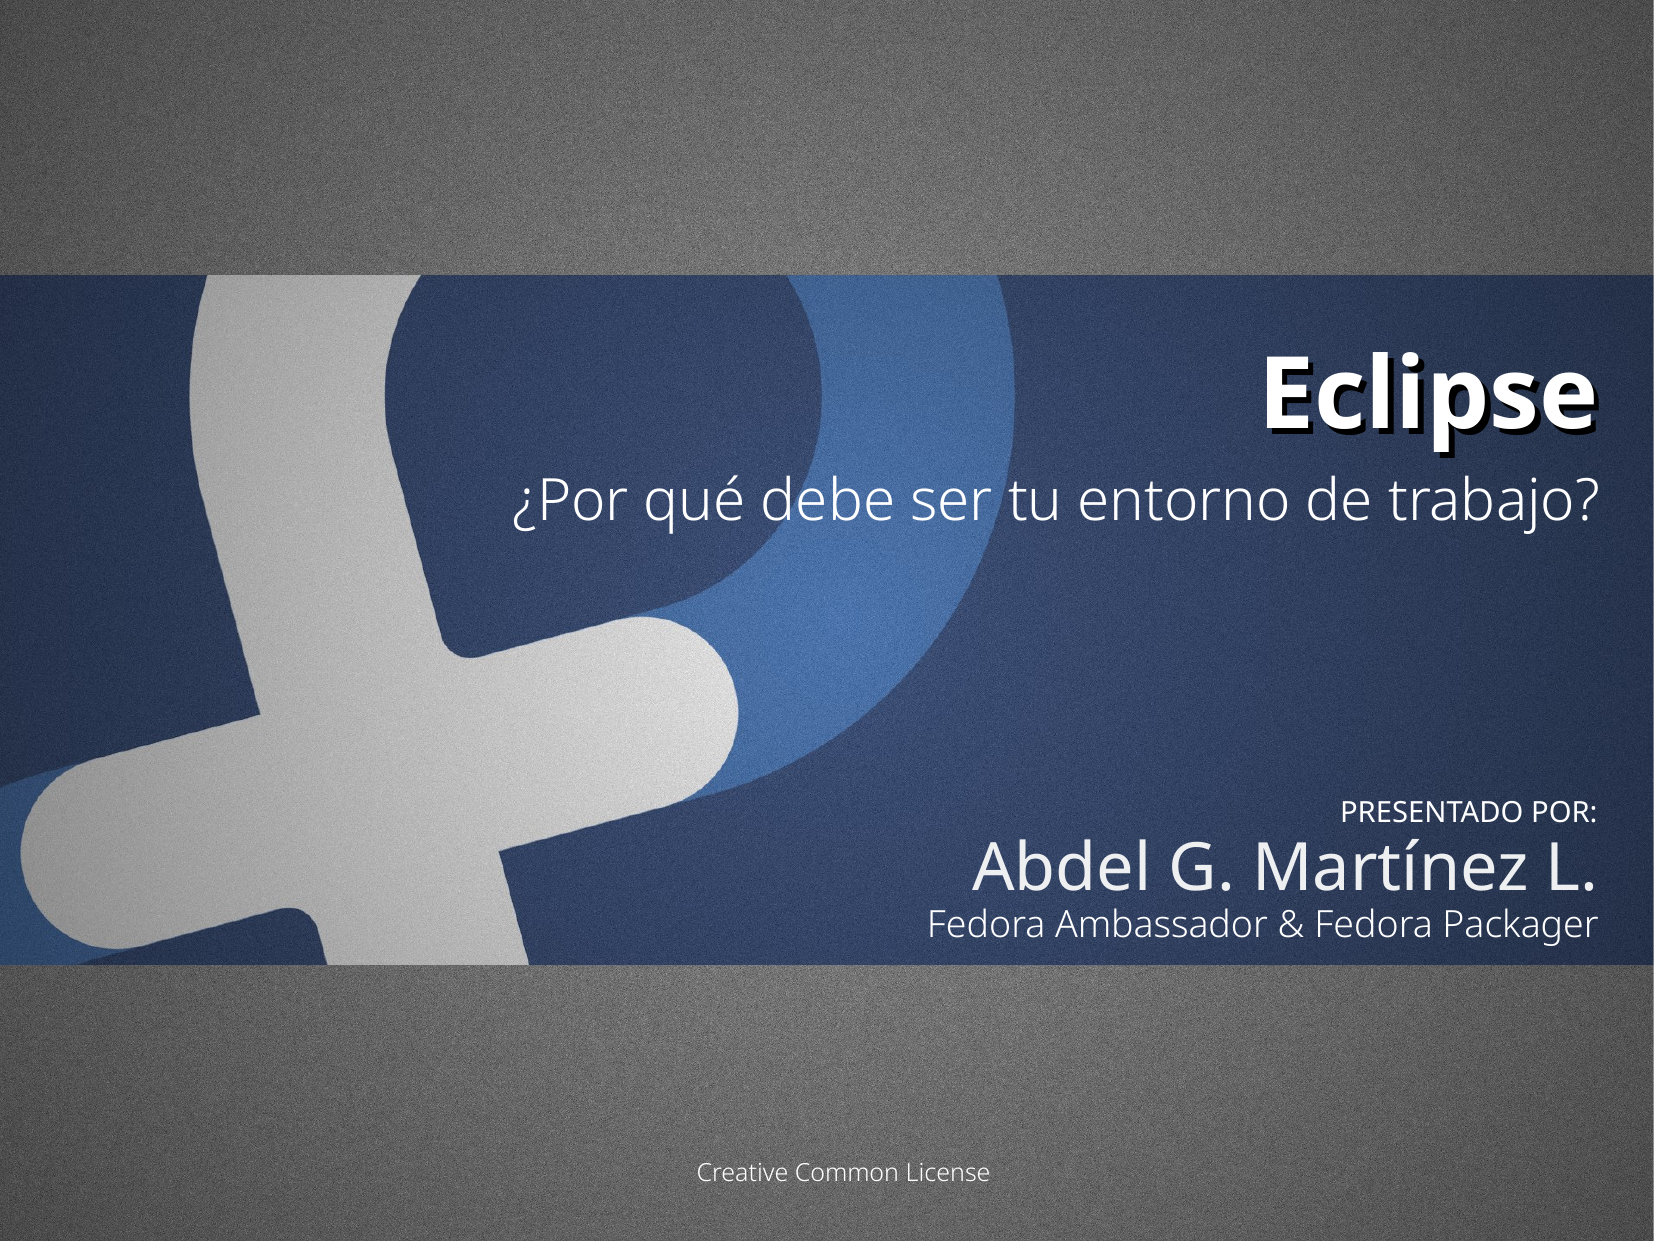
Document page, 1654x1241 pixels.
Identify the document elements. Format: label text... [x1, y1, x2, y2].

picture [0, 0, 1654, 1241]
text_box Creative Common License [75, 1126, 1613, 1197]
text_box Fedora Ambassador & Fedora Packager [531, 887, 1615, 958]
text_box PRESENTADO POR: [797, 784, 1613, 855]
text_box Abdel G. Martínez L. [649, 820, 1615, 887]
subtitle ¿Por qué debe ser tu entorno de trabajo? [442, 457, 1601, 621]
title Eclipse [248, 330, 1599, 449]
